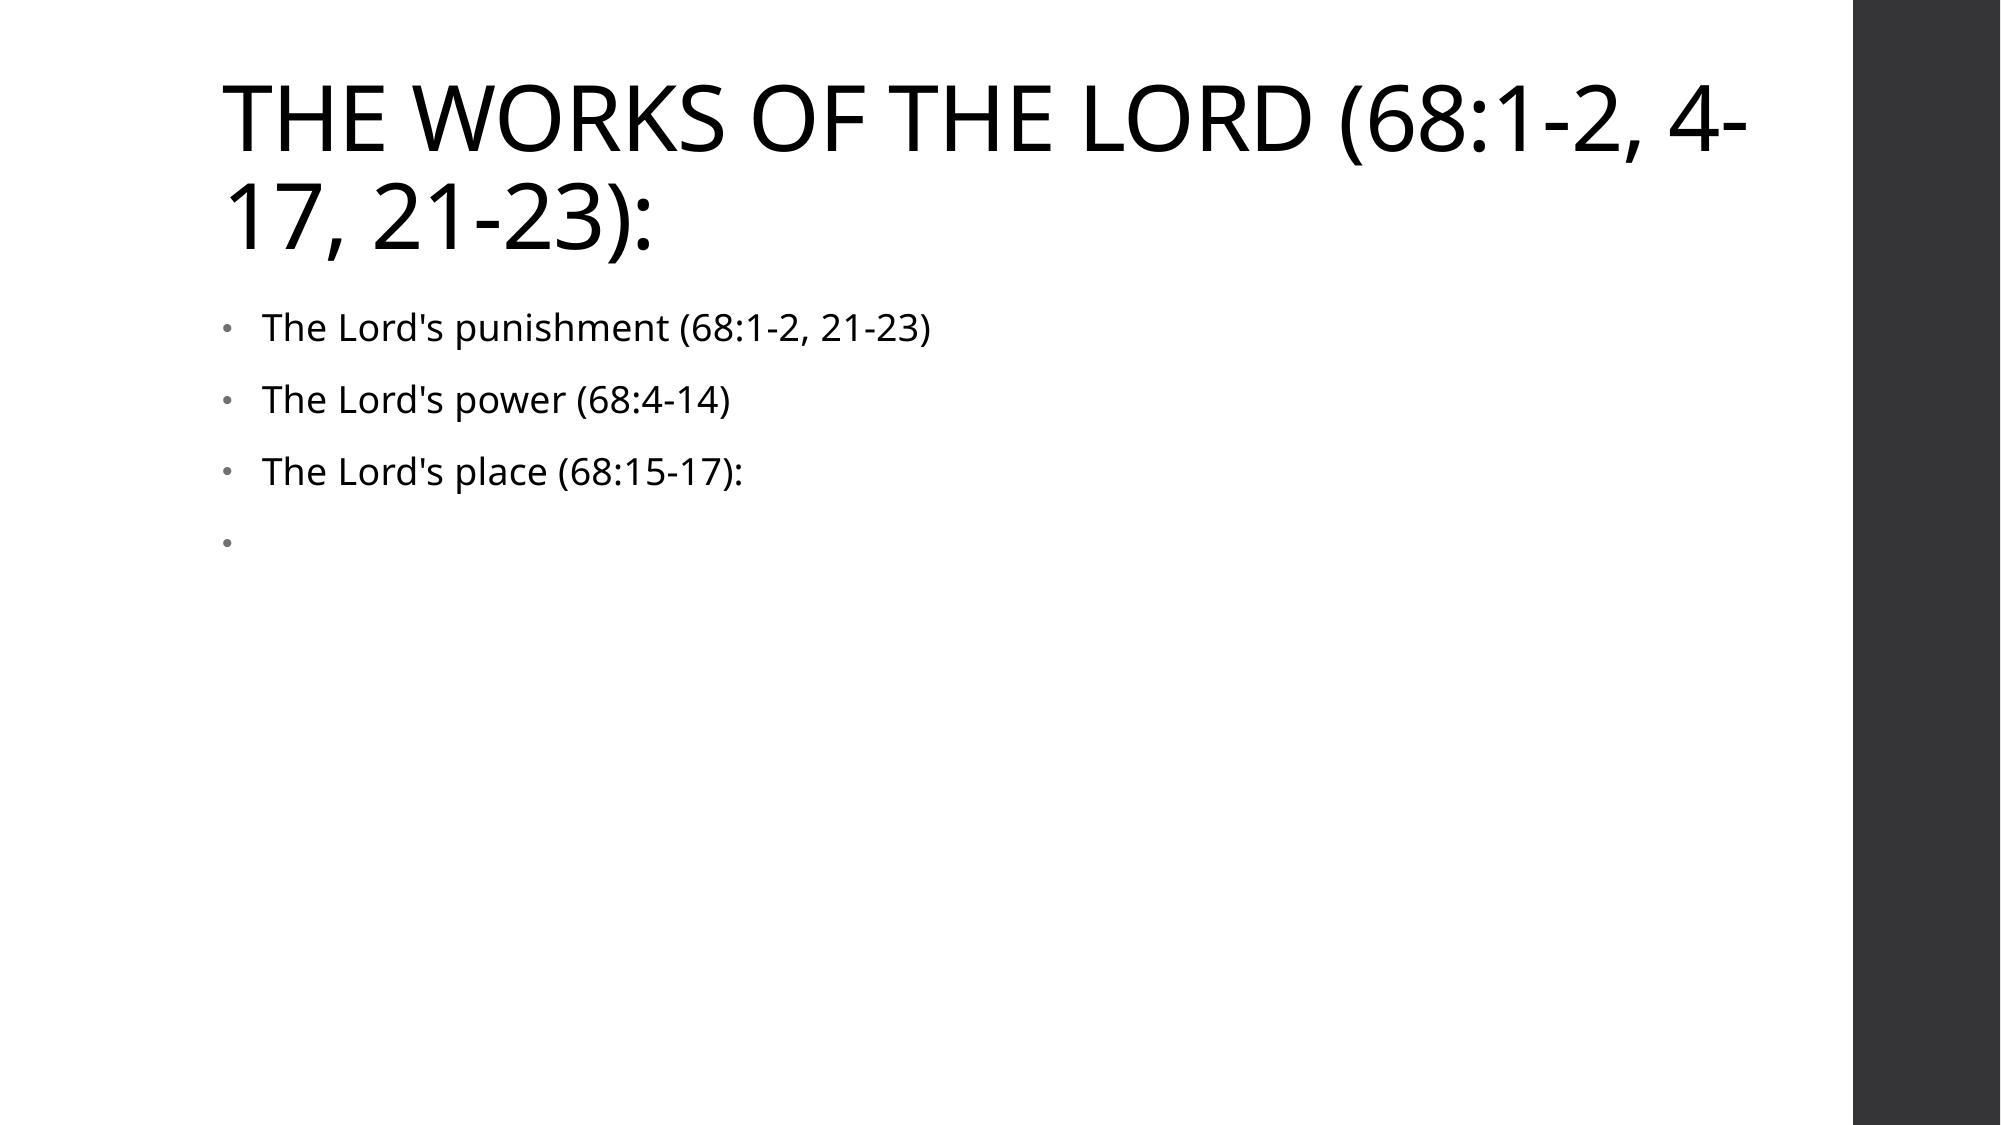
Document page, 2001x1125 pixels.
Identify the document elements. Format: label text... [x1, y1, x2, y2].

list The Lord's punishment (68:1-2, 21-23) The Lord's power (68:4-14) The Lord's place (68:15-17): [206, 299, 1617, 1014]
title THE WORKS OF THE LORD (68:1-2, 4-17, 21-23): [206, 60, 1797, 278]
